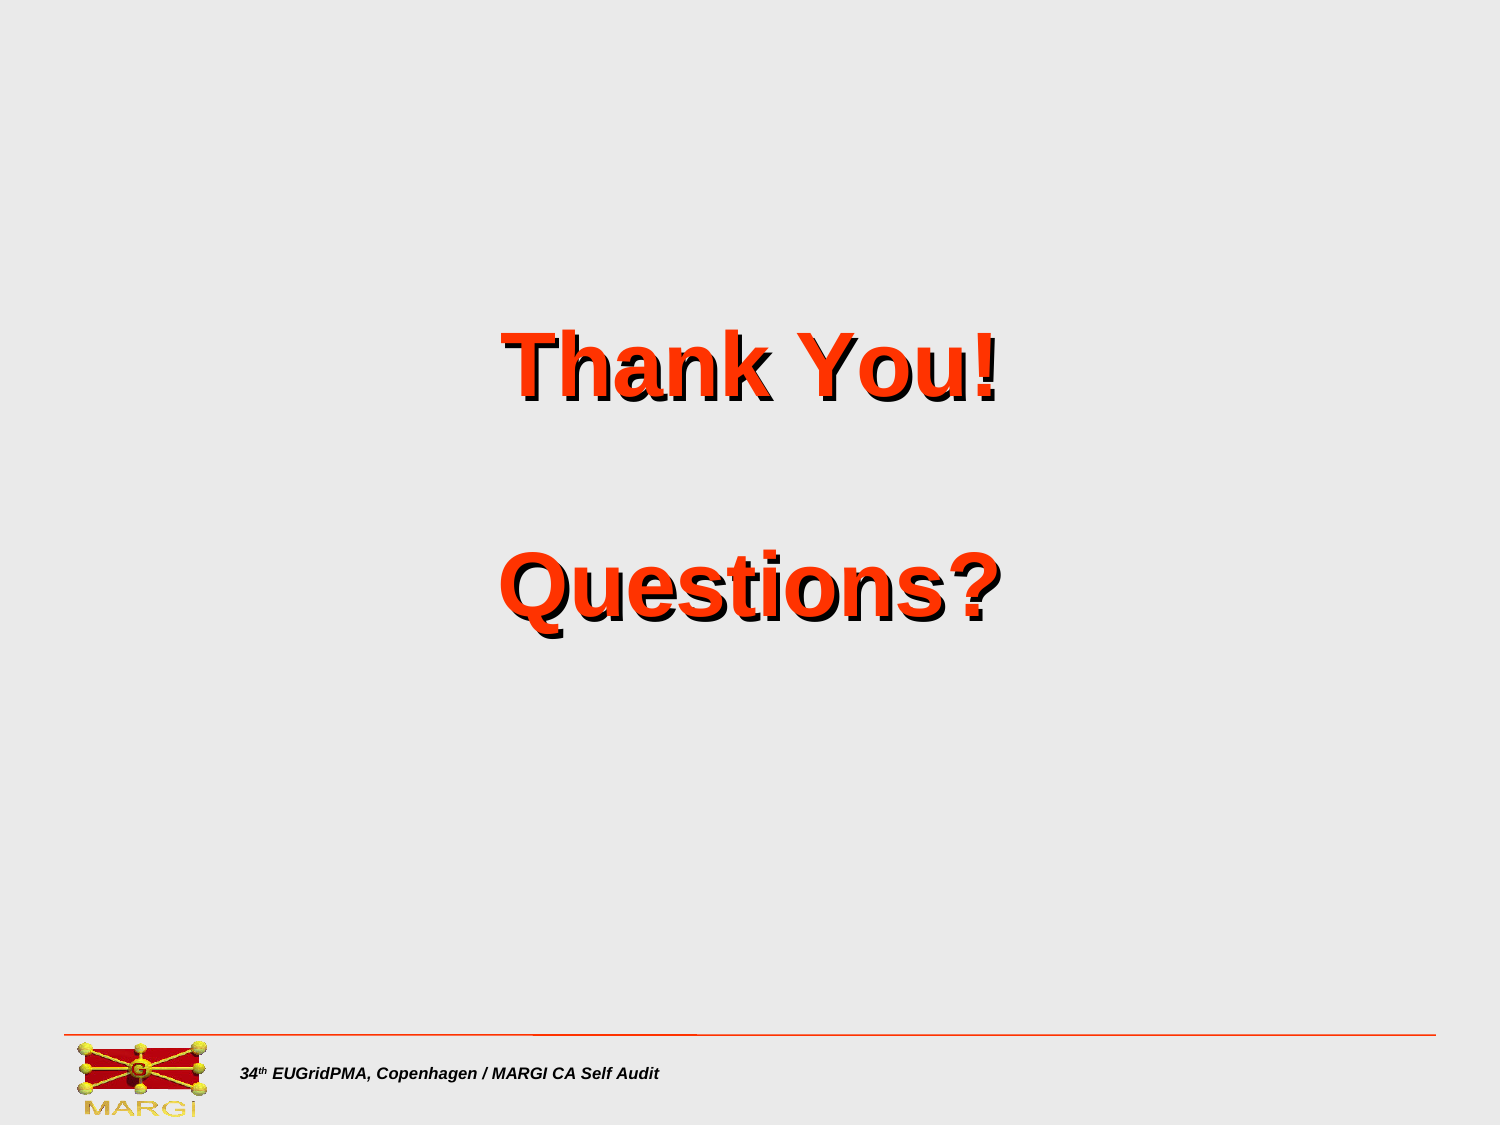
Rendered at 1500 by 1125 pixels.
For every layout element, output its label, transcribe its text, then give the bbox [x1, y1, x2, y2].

text_box Thank You! Questions? [112, 297, 1388, 643]
picture [67, 1033, 219, 1123]
